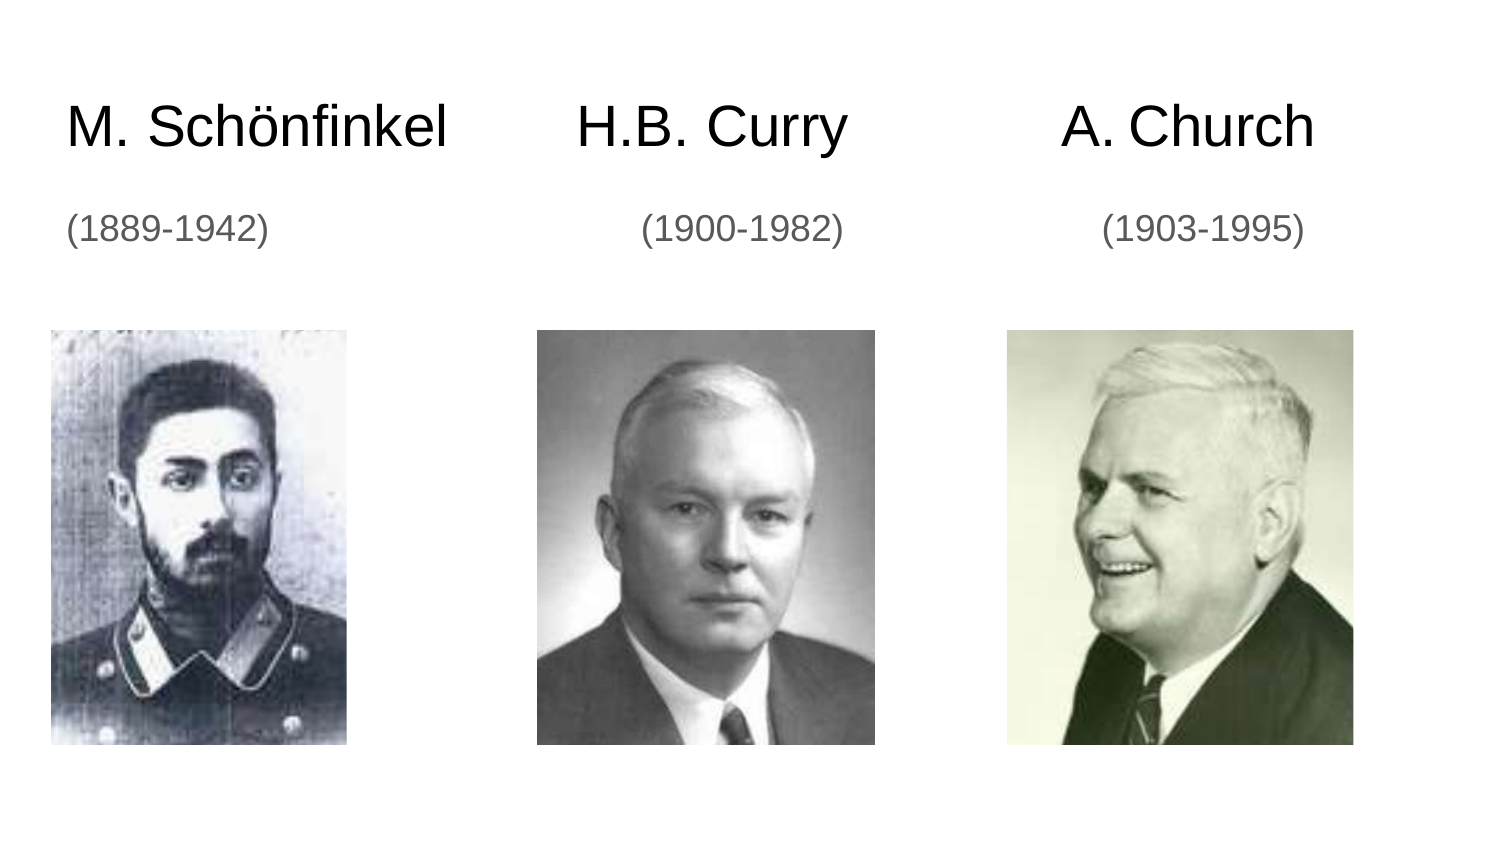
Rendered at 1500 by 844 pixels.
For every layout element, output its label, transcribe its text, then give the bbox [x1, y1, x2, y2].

picture [1006, 330, 1354, 745]
title M. Schönfinkel [51, 72, 505, 167]
list (1889-1942) [51, 189, 300, 283]
picture [537, 330, 875, 745]
picture [51, 330, 347, 745]
title Church [1038, 72, 1466, 167]
title H.B. Curry [561, 72, 939, 167]
list (1900-1982) [625, 189, 875, 283]
list (1903-1995) [1086, 189, 1335, 283]
